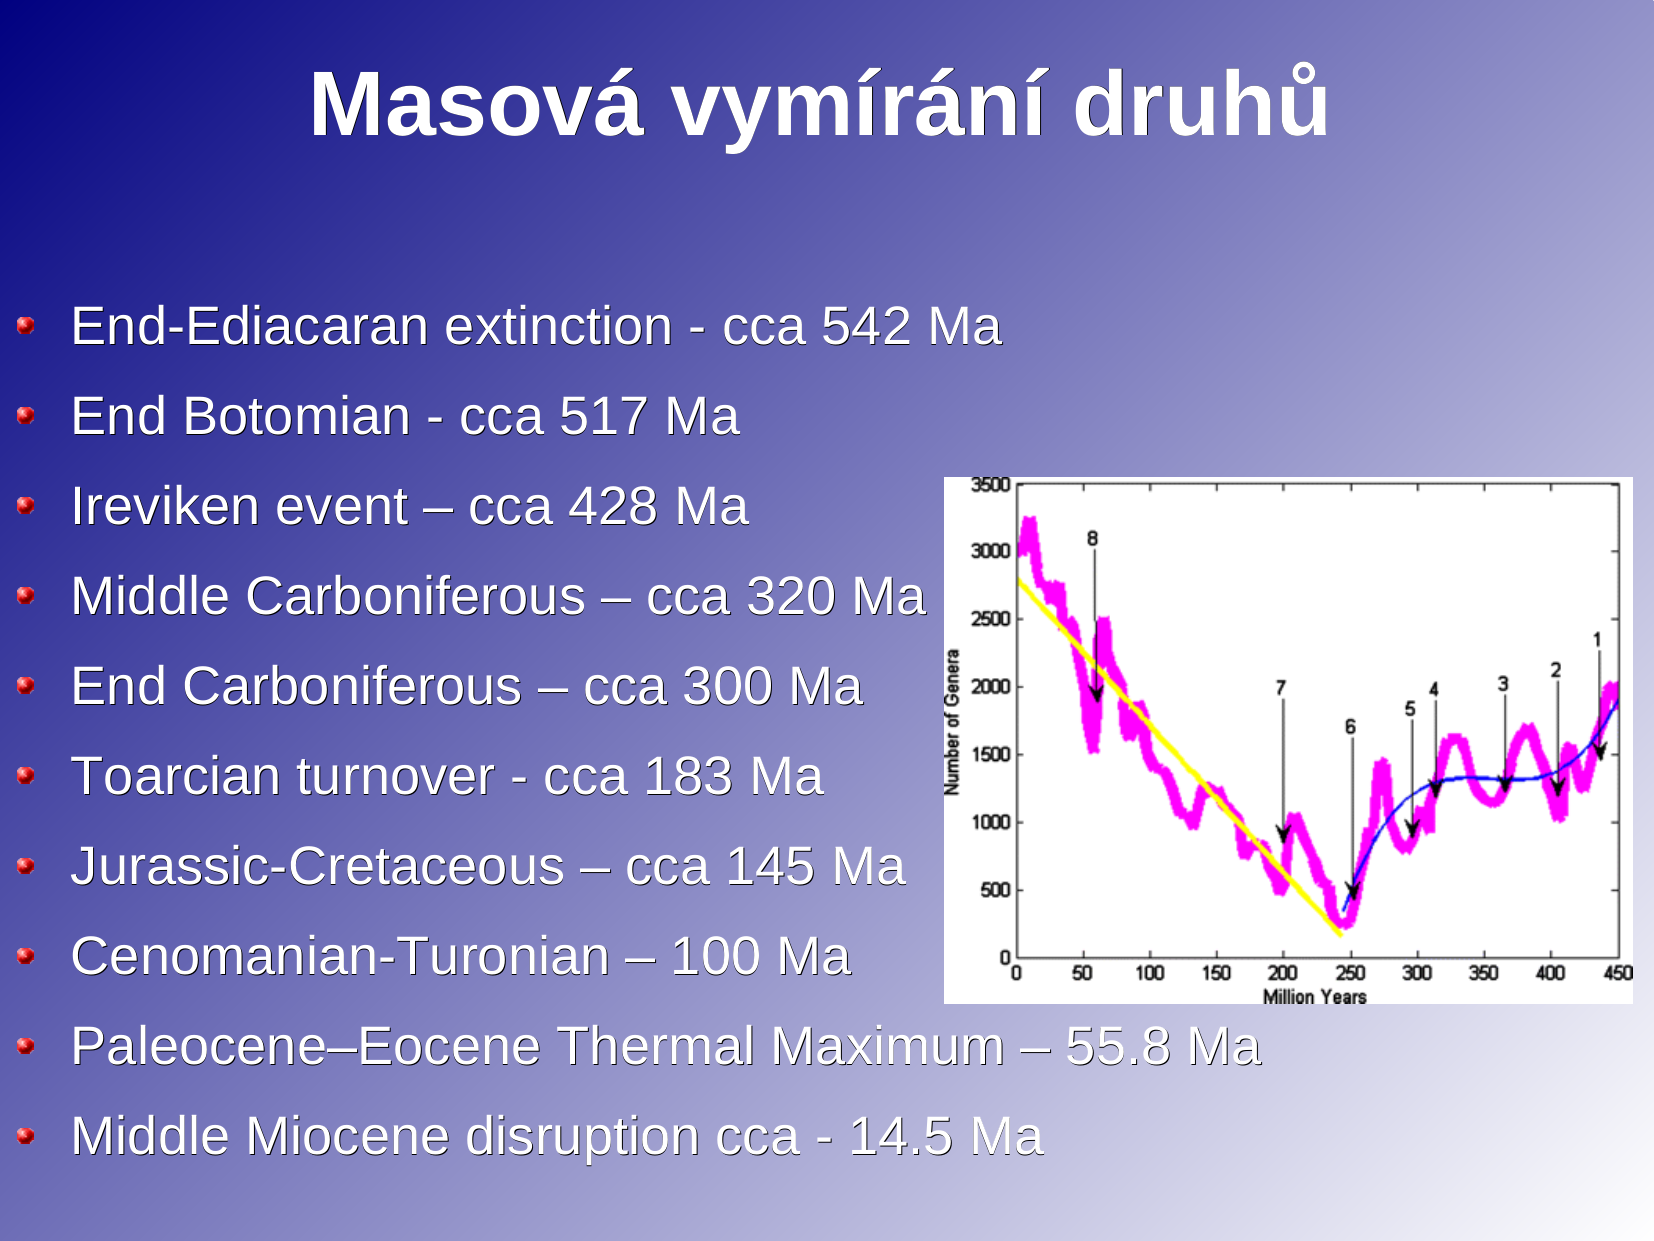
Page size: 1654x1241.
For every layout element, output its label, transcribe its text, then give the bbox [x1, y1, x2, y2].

title Masová vymírání druhů [76, 0, 1565, 208]
list End-Ediacaran extinction - cca 542 Ma End Botomian - cca 517 Ma Ireviken event – cca 428 Ma Middle Carboniferous – cca 320 Ma End Carboniferous – cca 300 Ma Toarcian turnover - cca 183 Ma Jurassic-Cretaceous – cca 145 Ma Cenomanian-Turonian – 100 Ma Paleocene–Eocene Thermal Maximum – 55.8 Ma Middle Miocene disruption cca - 14.5 Ma [0, 295, 1489, 1167]
picture [1489, 477, 1633, 1004]
